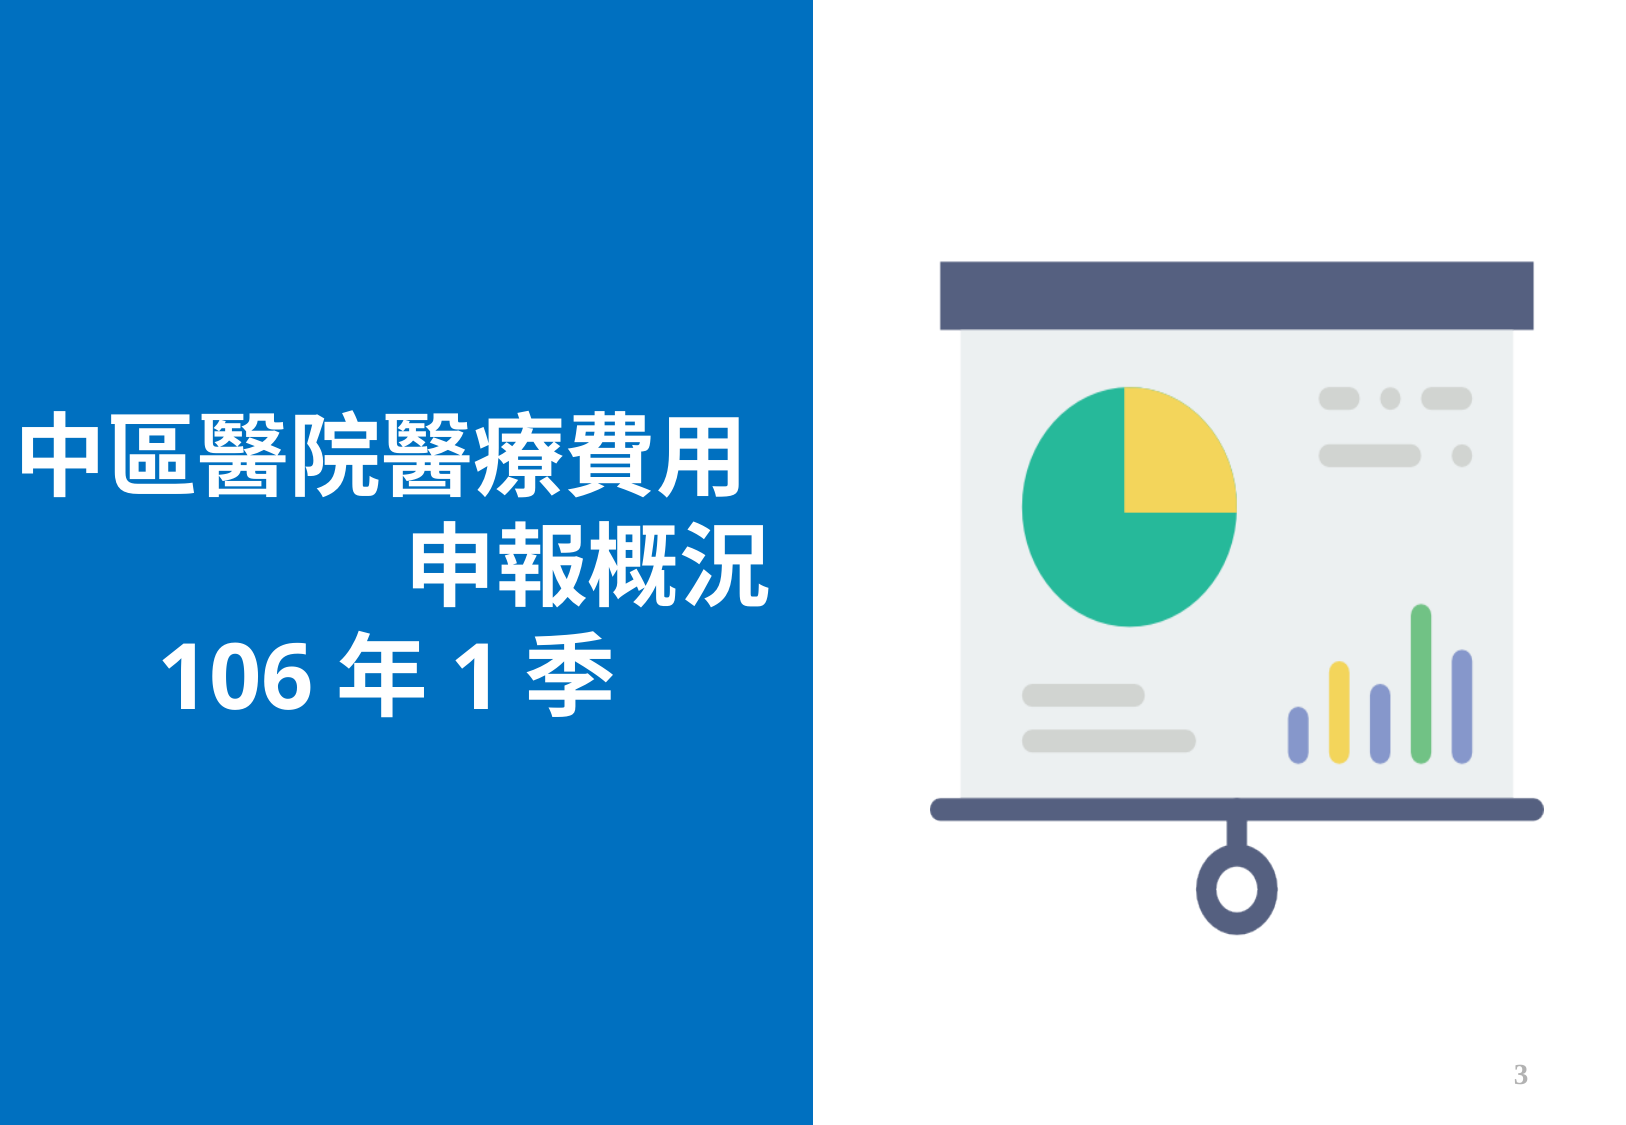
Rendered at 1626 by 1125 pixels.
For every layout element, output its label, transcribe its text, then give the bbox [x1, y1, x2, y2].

text_box 中區醫院醫療費用 申報概況 106年1季 [0, 0, 813, 1125]
slide_number <編號> [1164, 1042, 1544, 1103]
picture [930, 256, 1544, 941]
text_box [813, 0, 1625, 1125]
